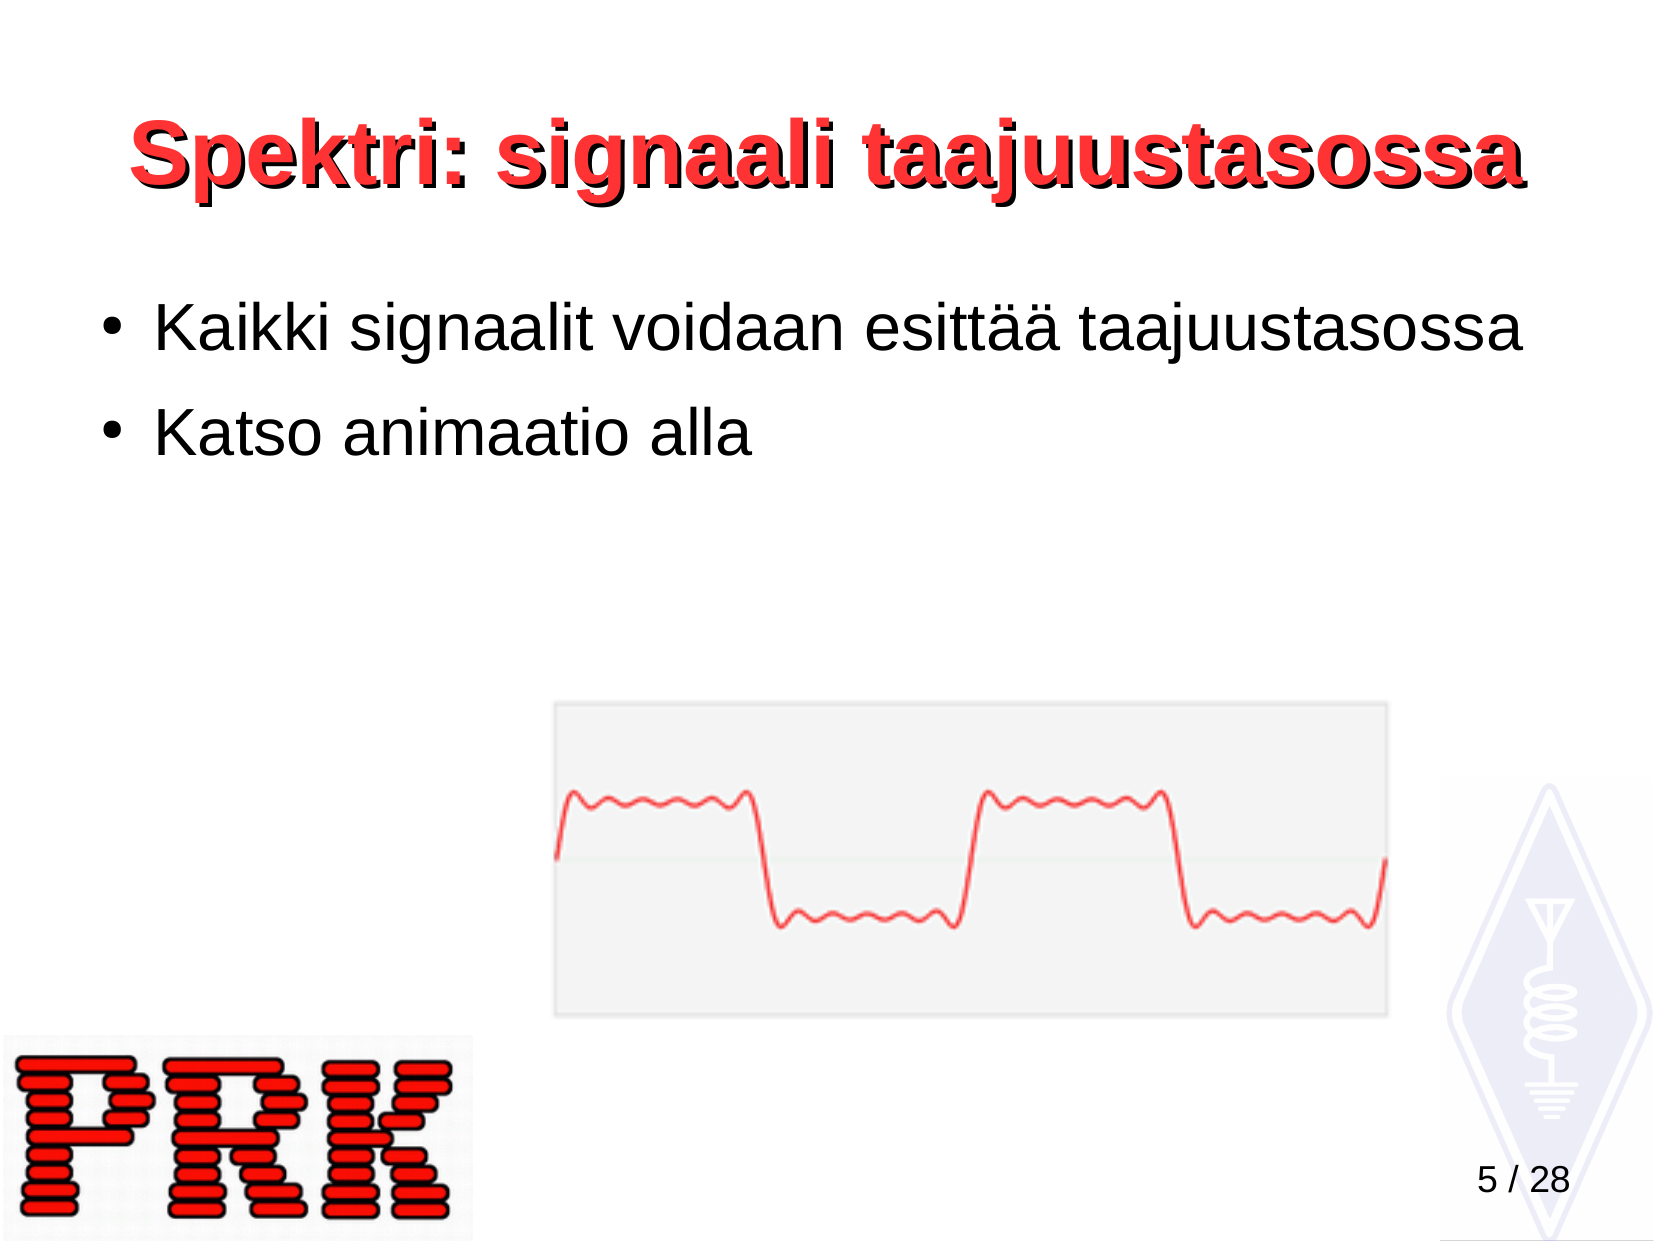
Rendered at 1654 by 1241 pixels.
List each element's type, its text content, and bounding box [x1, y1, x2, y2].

picture [522, 500, 1422, 1221]
picture [1440, 777, 1654, 1241]
title Spektri: signaali taajuustasossa [82, 49, 1571, 257]
list Kaikki signaalit voidaan esittää taajuustasossa Katso animaatio alla [82, 290, 1571, 1010]
picture [3, 1035, 473, 1241]
